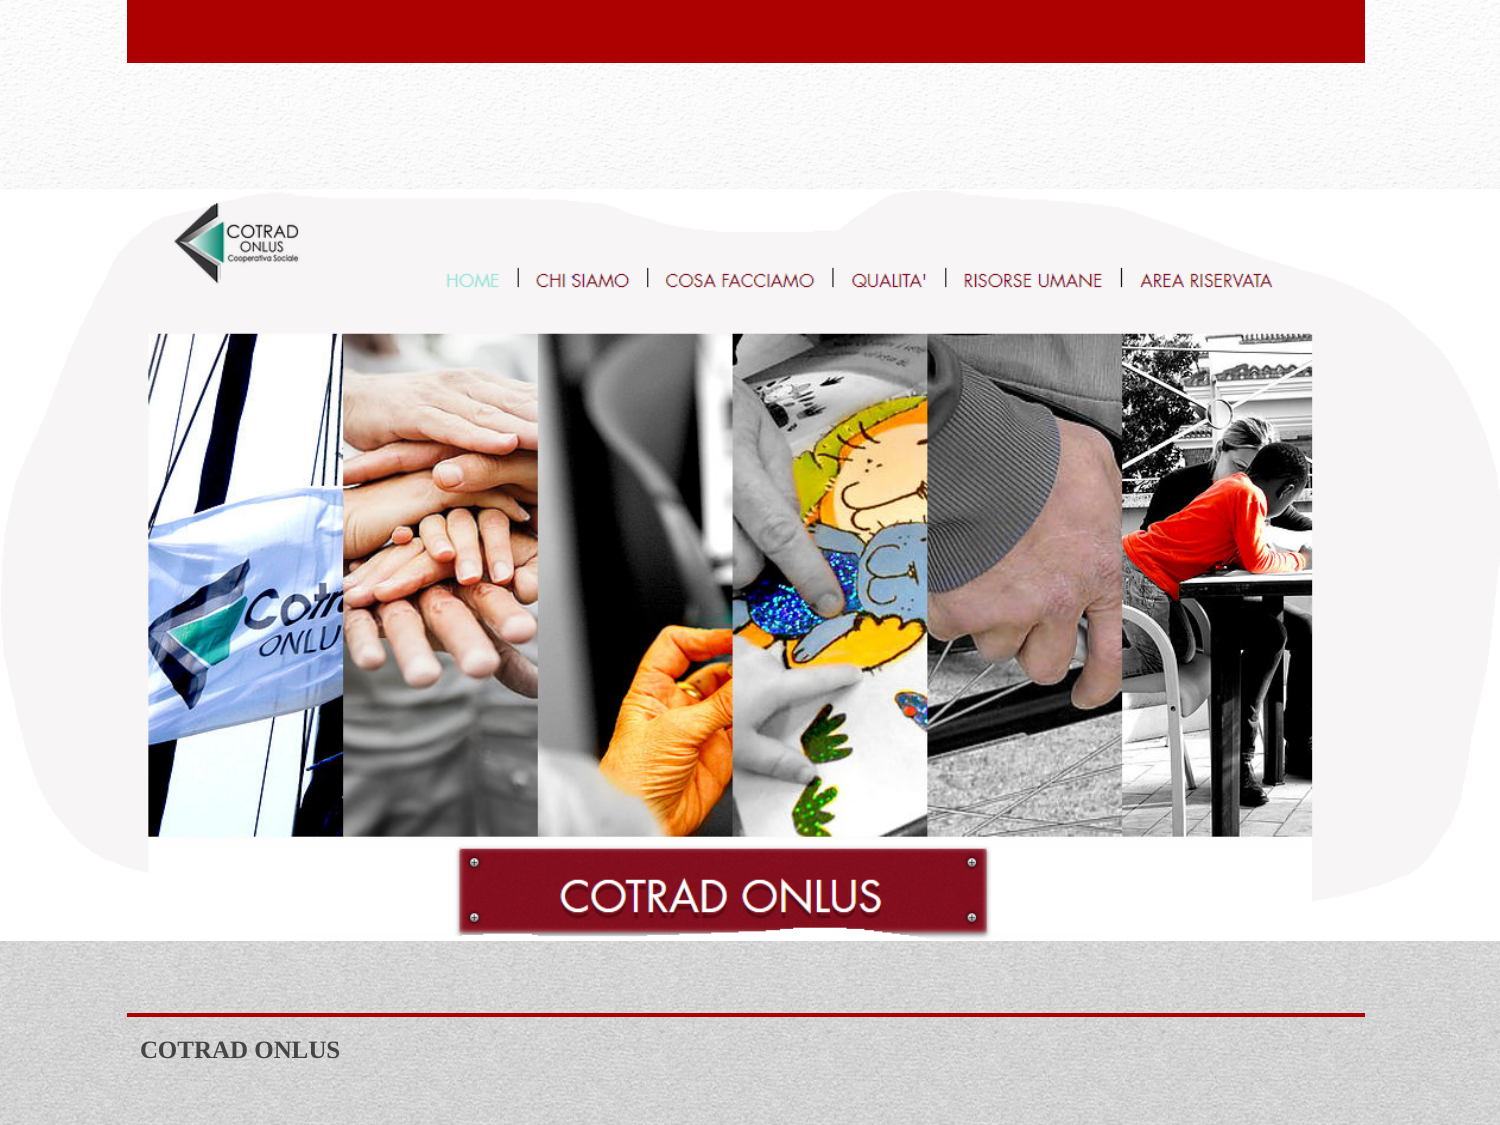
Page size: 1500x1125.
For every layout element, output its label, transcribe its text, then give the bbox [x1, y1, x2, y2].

picture [0, 189, 1500, 941]
text_box COTRAD ONLUS [125, 1018, 925, 1079]
